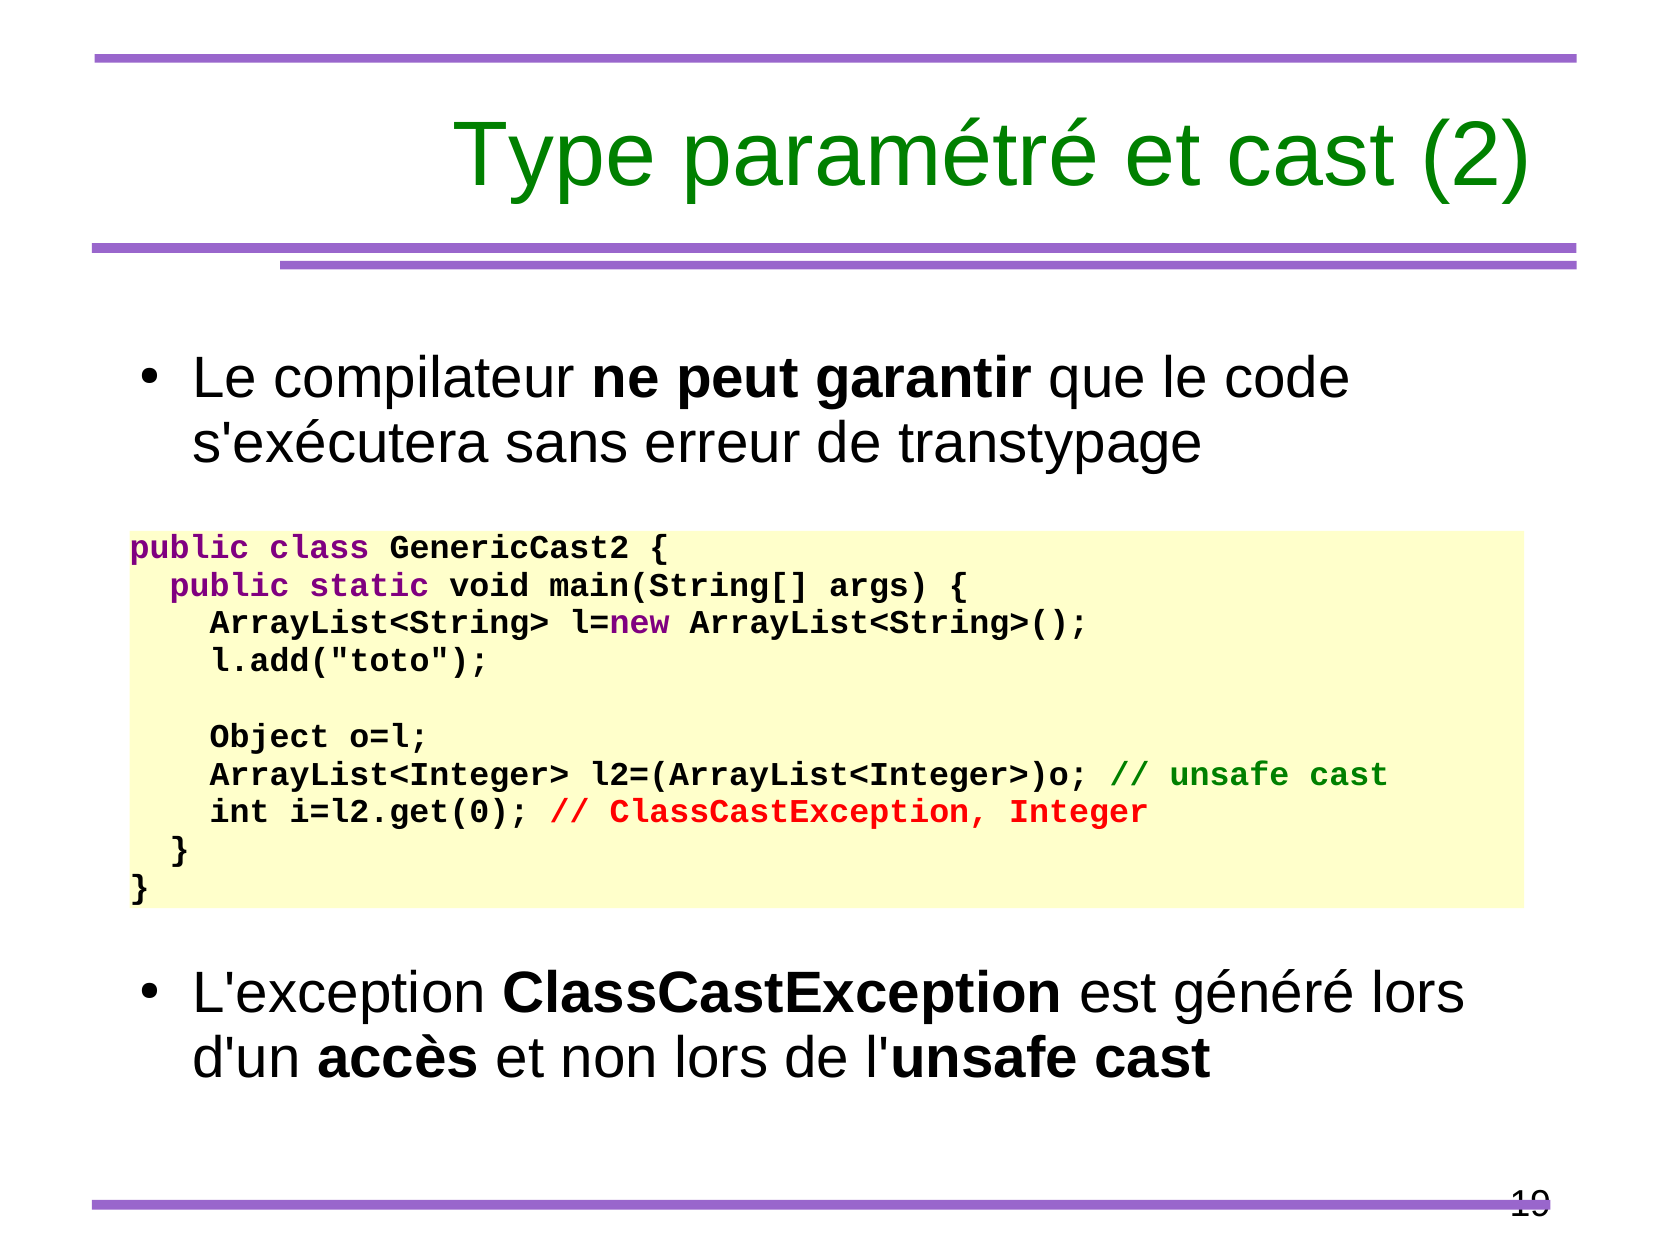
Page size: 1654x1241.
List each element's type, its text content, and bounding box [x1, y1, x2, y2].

list Le compilateur ne peut garantir que le code s'exécutera sans erreur de transtypage L'exception ClassCastException est généré lors d'un accès et non lors de l'unsafe cast [121, 344, 1534, 1090]
text_box public class GenericCast2 { public static void main(String[] args) { ArrayList<String> l=new ArrayList<String>(); l.add("toto"); Object o=l; ArrayList<Integer> l2=(ArrayList<Integer>)o; // unsafe cast int i=l2.get(0); // ClassCastException, Integer } } [129, 530, 1525, 909]
title Type paramétré et cast (2) [121, 49, 1534, 257]
